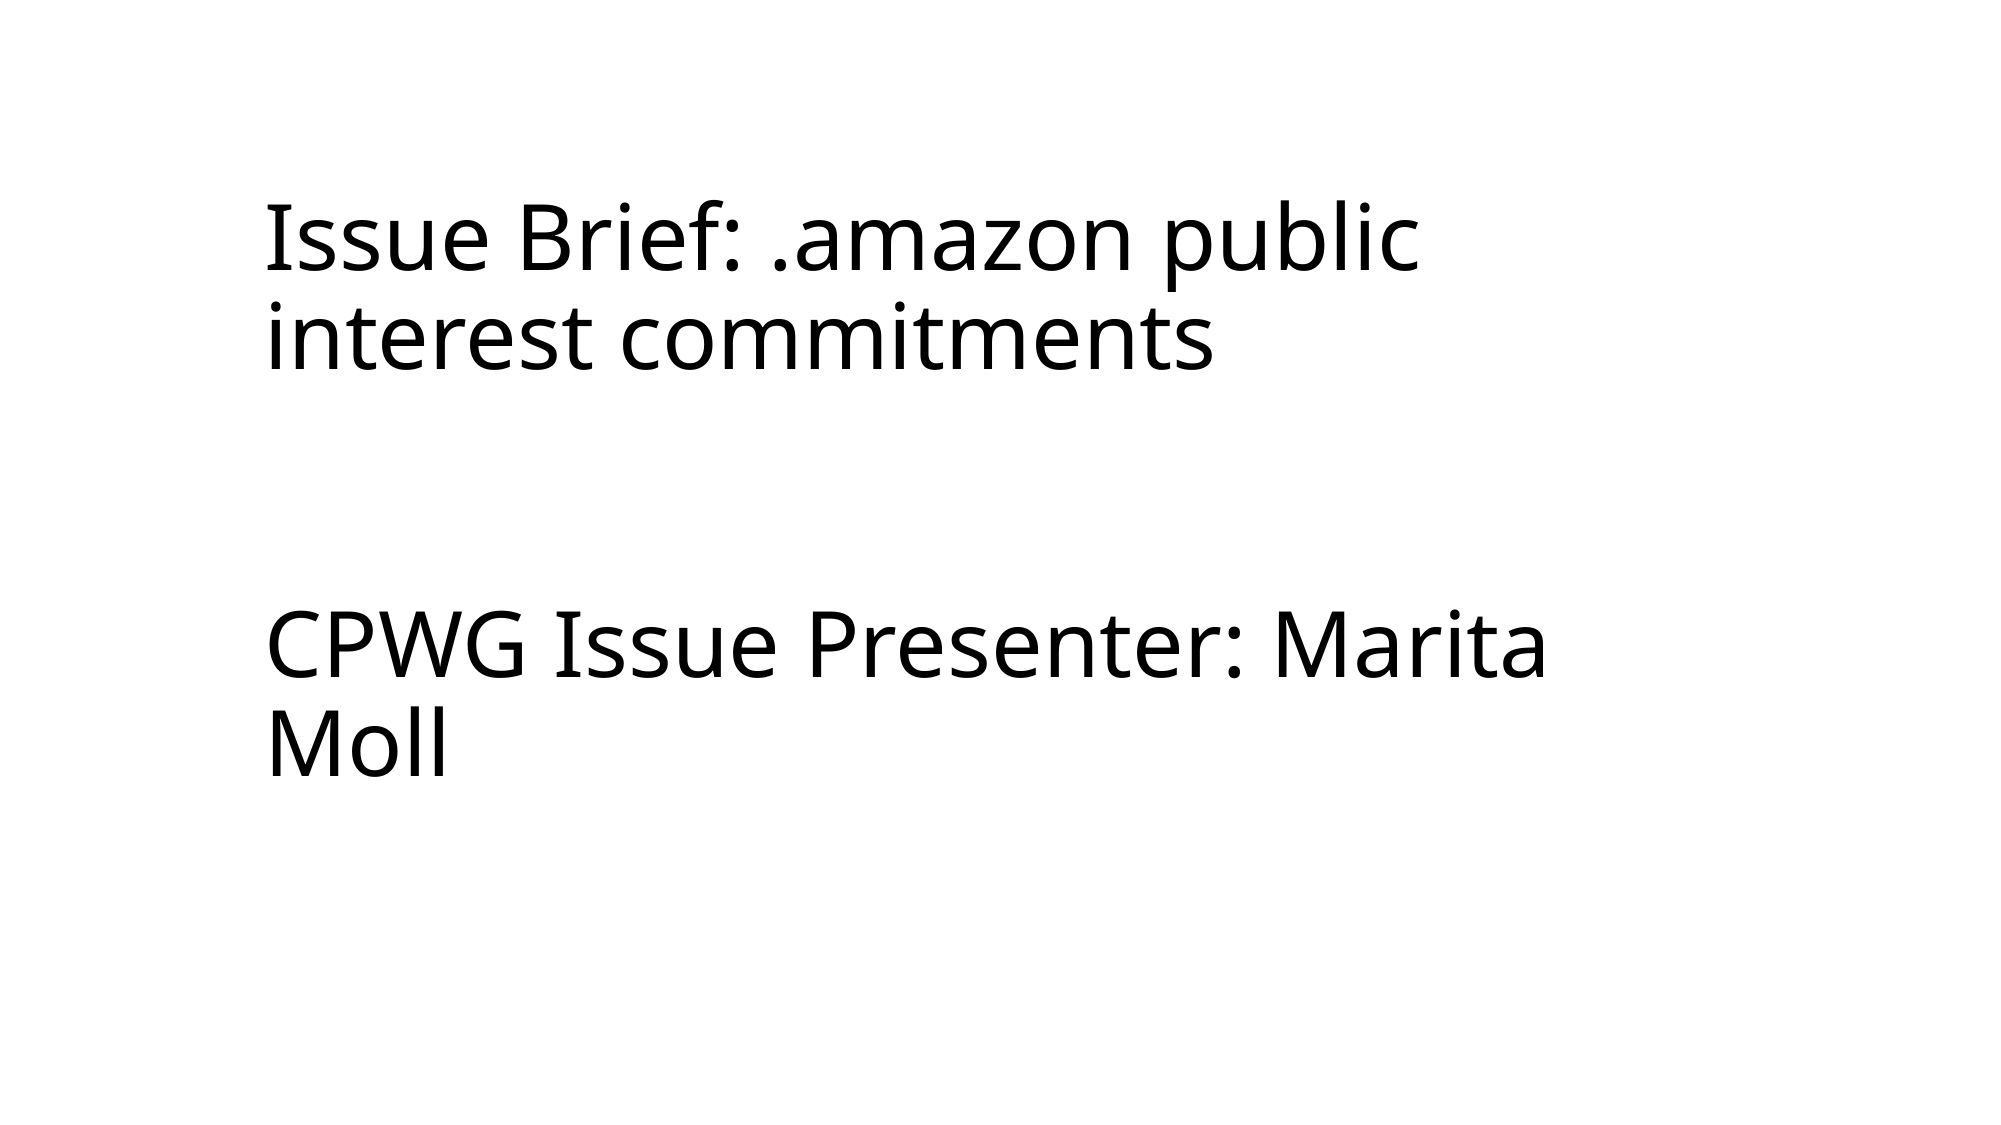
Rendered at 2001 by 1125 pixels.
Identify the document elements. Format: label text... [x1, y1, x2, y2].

subtitle CPWG Issue Presenter: Marita Moll [249, 590, 1750, 863]
title Issue Brief: .amazon public interest commitments [249, 184, 1750, 576]
